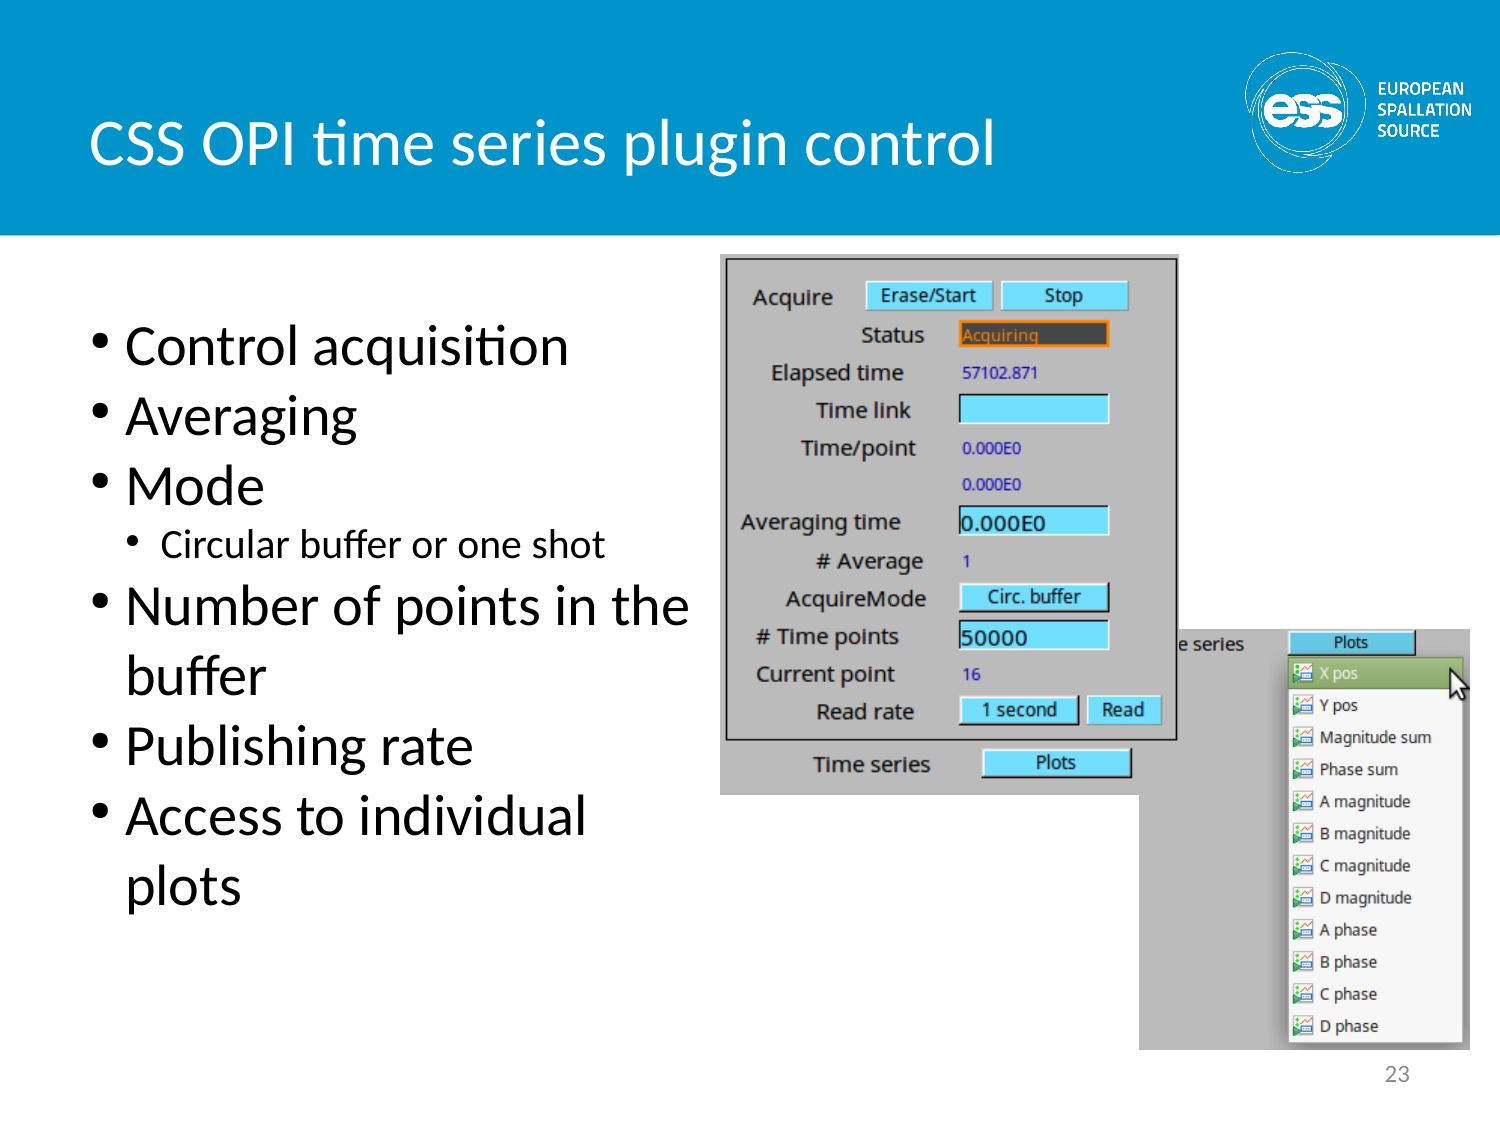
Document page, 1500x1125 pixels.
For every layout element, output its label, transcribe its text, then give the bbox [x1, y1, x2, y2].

picture [1436, 104, 1444, 115]
picture [1264, 94, 1342, 127]
picture [720, 254, 1471, 1051]
picture [1398, 109, 1406, 115]
text_box CSS OPI time series plugin control [75, 45, 1246, 233]
picture [1422, 125, 1428, 134]
text_box Control acquisition Averaging Mode Circular buffer or one shot Number of points in the buffer Publishing rate Access to individual plots [75, 254, 721, 1111]
picture [1432, 125, 1438, 136]
picture [1379, 83, 1385, 94]
picture [1418, 104, 1423, 115]
picture [1400, 83, 1407, 94]
picture [1389, 104, 1393, 115]
picture [1454, 83, 1458, 94]
picture [1443, 86, 1450, 93]
picture [1409, 104, 1415, 115]
picture [1423, 83, 1430, 94]
text_box <number> [1074, 1042, 1425, 1103]
